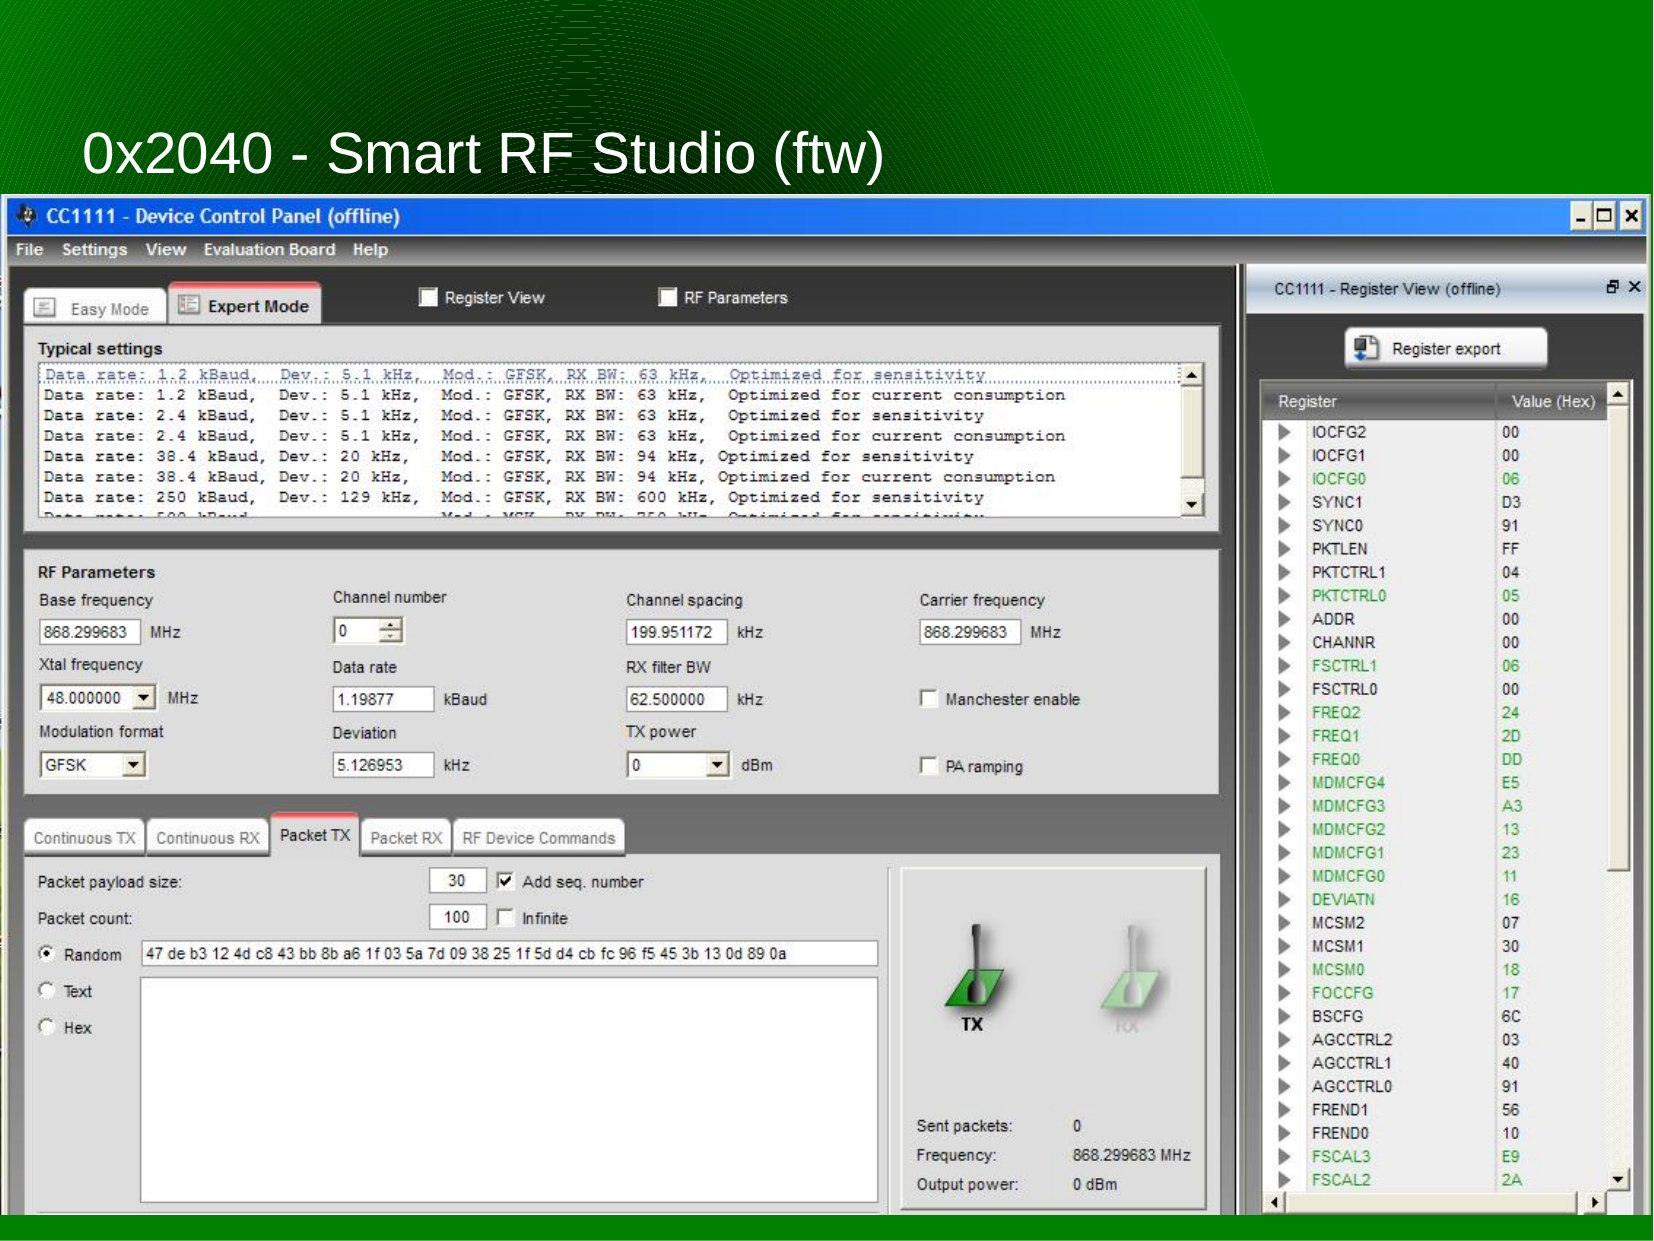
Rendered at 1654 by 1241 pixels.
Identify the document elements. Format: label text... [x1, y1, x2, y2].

title 0x2040 - Smart RF Studio (ftw) [82, 49, 1571, 194]
picture [0, 194, 1651, 1216]
